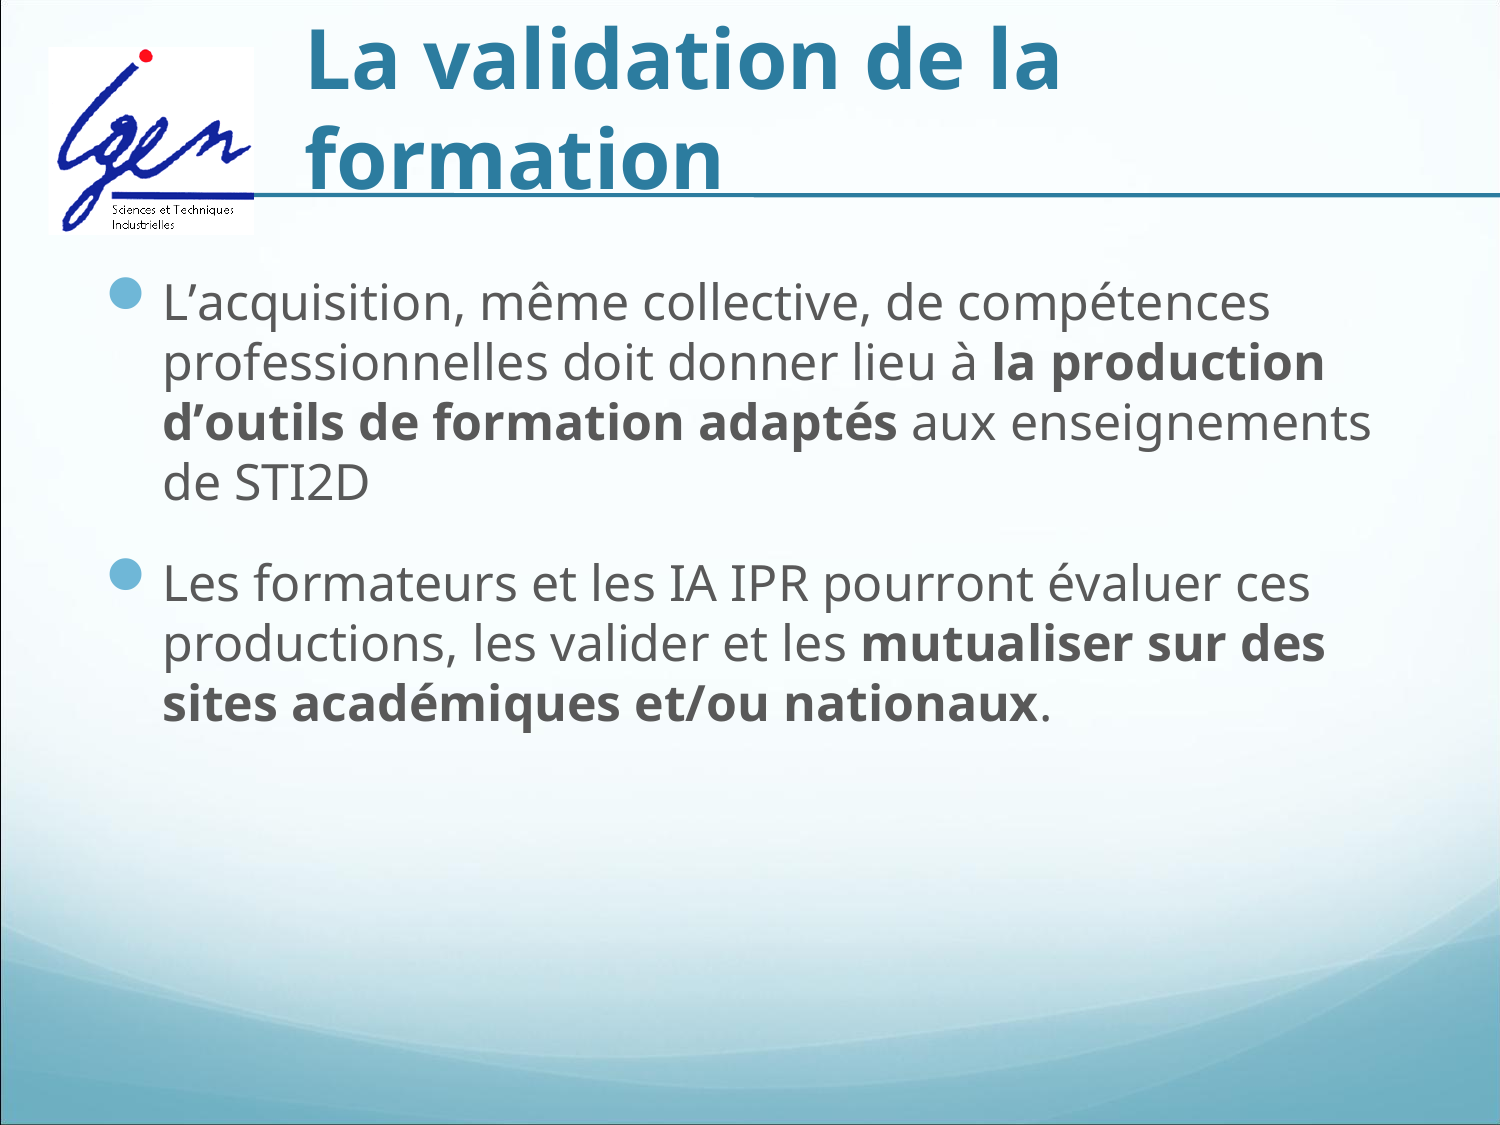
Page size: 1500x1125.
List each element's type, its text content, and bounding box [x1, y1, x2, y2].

list L’acquisition, même collective, de compétences professionnelles doit donner lieu à la production d’outils de formation adaptés aux enseignements de STI2D Les formateurs et les IA IPR pourront évaluer ces productions, les valider et les mutualiser sur des sites académiques et/ou nationaux. [90, 262, 1410, 976]
title La validation de la formation [289, 17, 1500, 196]
picture [0, 0, 1500, 1125]
